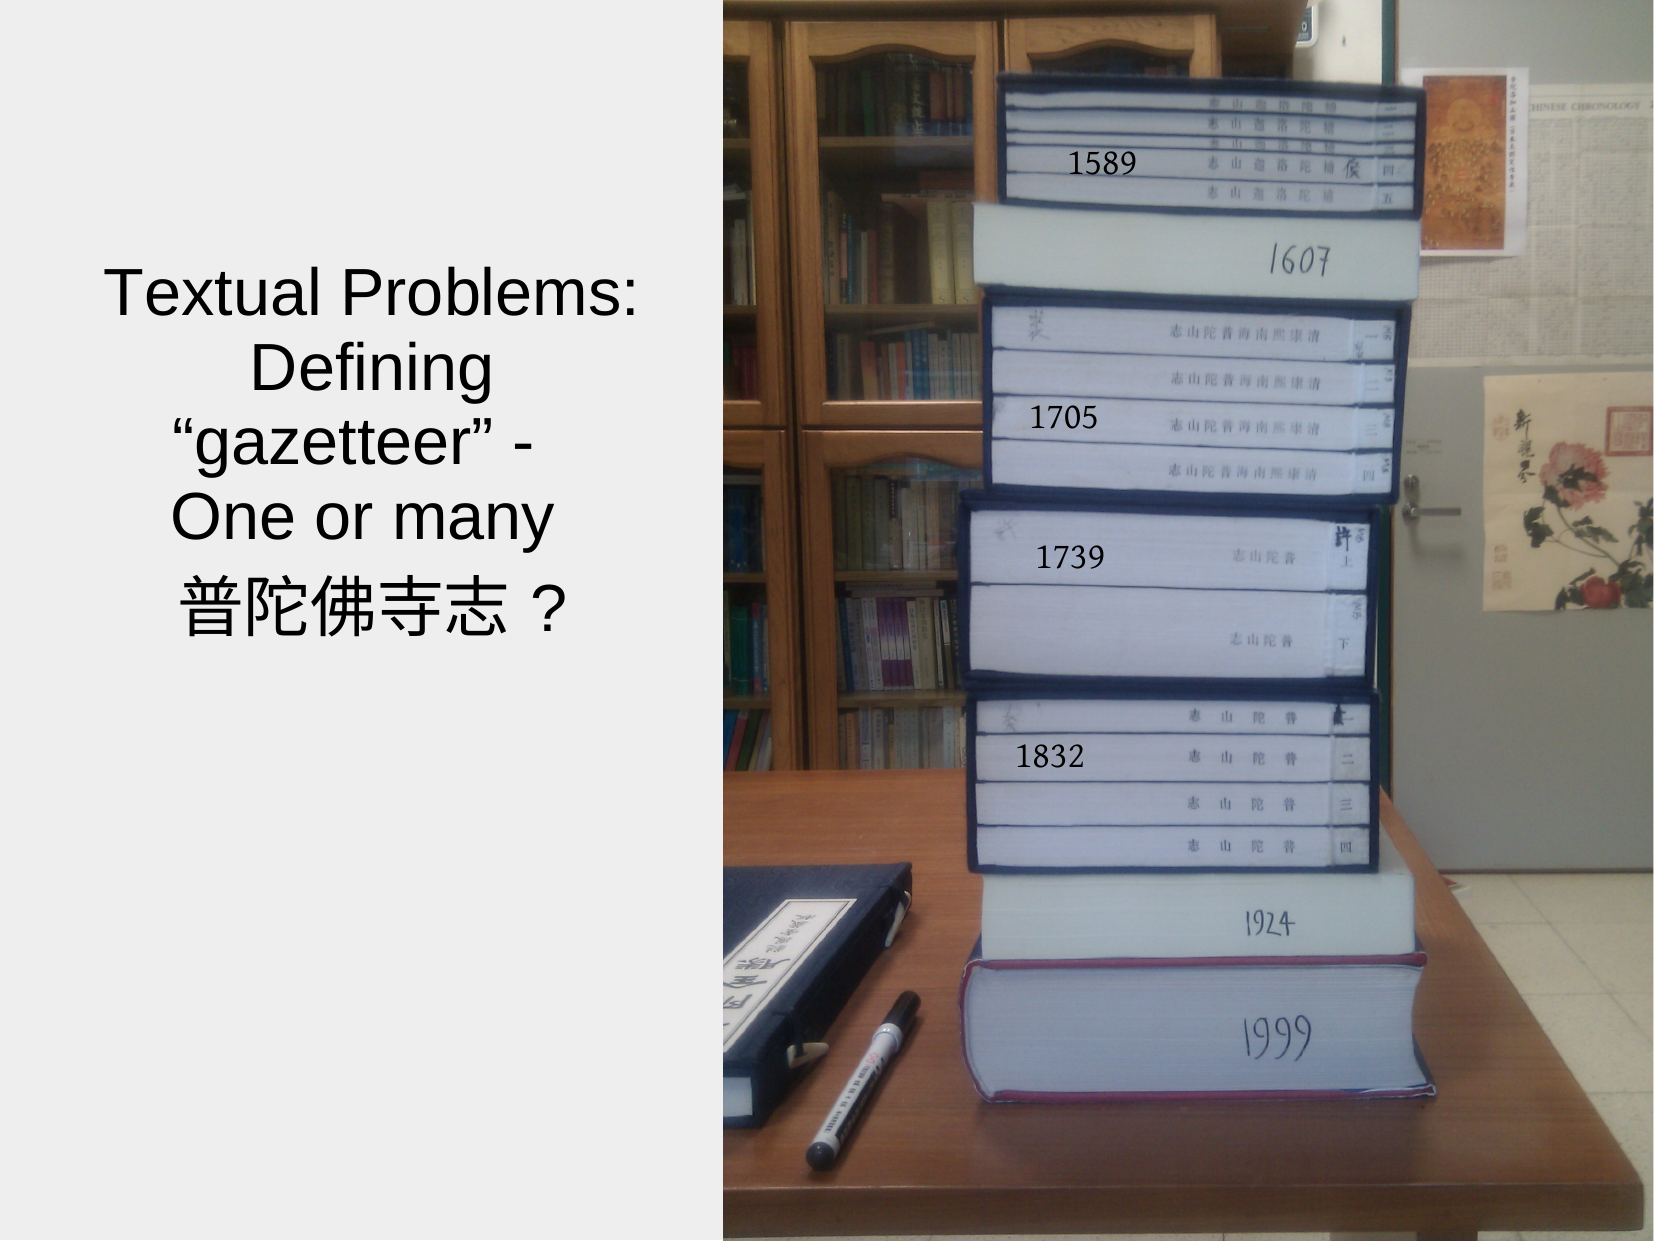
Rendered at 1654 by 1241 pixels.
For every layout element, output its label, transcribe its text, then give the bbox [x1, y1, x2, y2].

text_box 1739 [1020, 528, 1120, 587]
text_box 1705 [1014, 389, 1114, 447]
title Textual Problems: Defining “gazetteer” - One or many 普陀佛寺志? [88, 253, 656, 652]
text_box 1832 [1000, 727, 1100, 786]
picture [723, 0, 1654, 1241]
text_box 1589 [1052, 134, 1152, 193]
